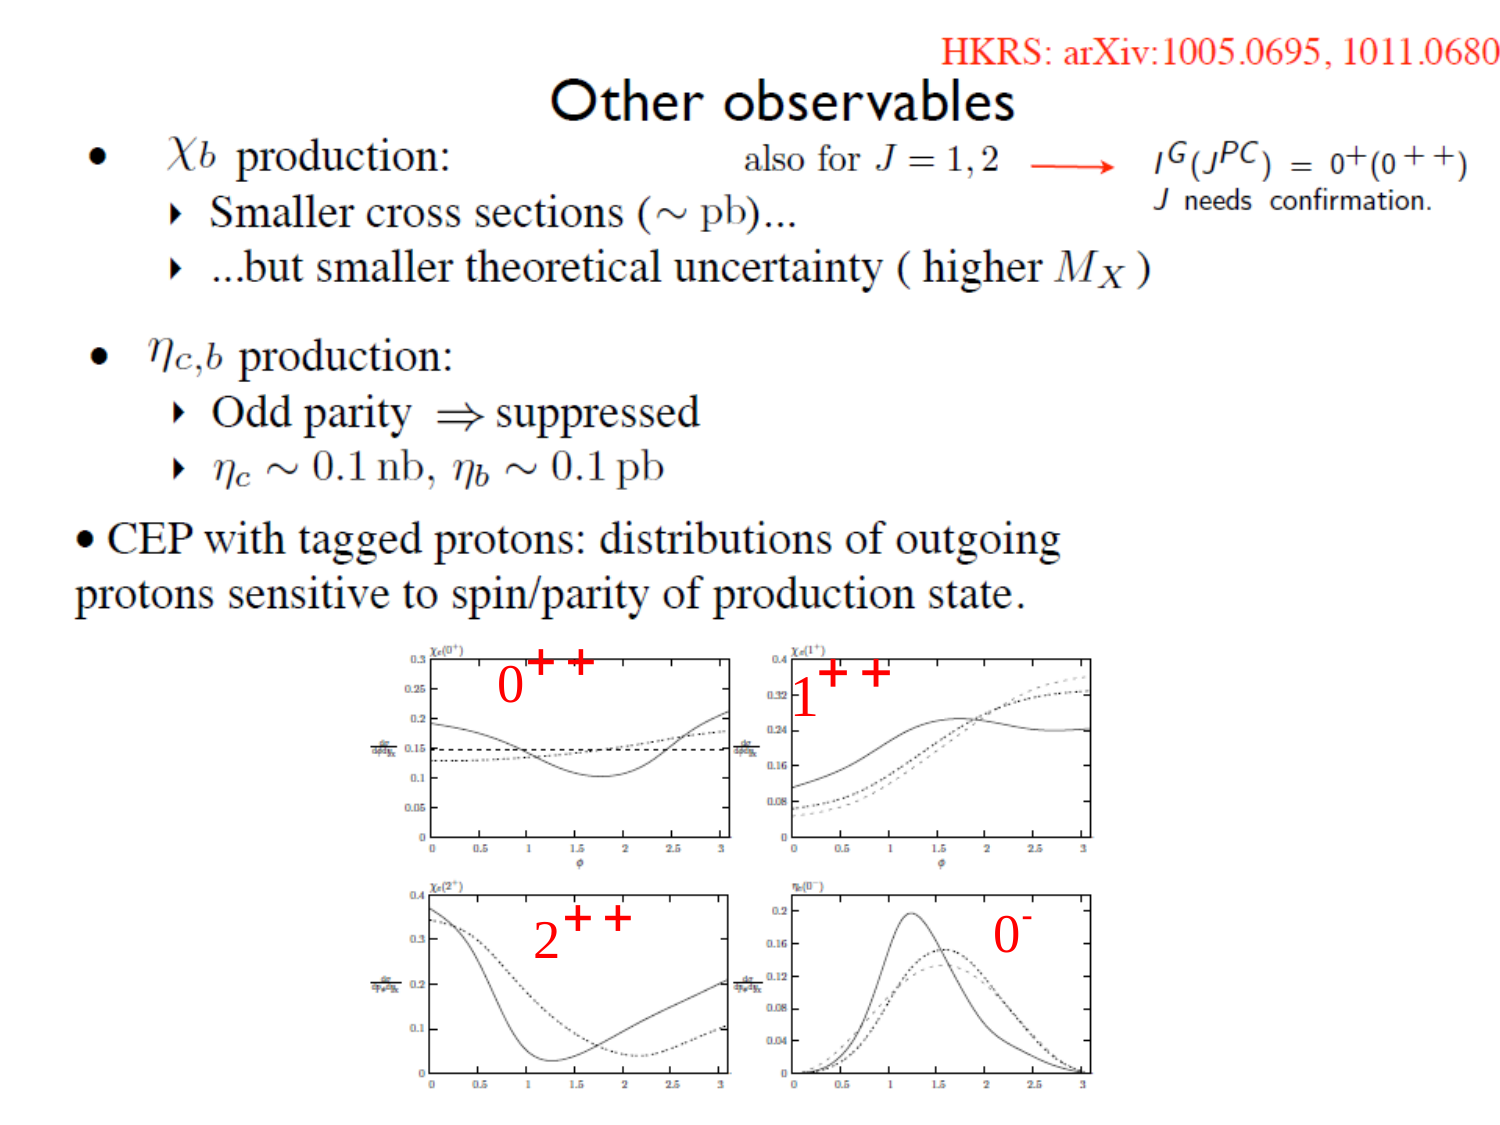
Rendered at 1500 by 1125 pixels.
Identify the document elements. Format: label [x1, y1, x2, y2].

chart [490, 625, 609, 717]
chart [786, 633, 904, 727]
chart [986, 893, 1051, 966]
picture [33, 21, 1500, 1125]
chart [525, 881, 644, 968]
